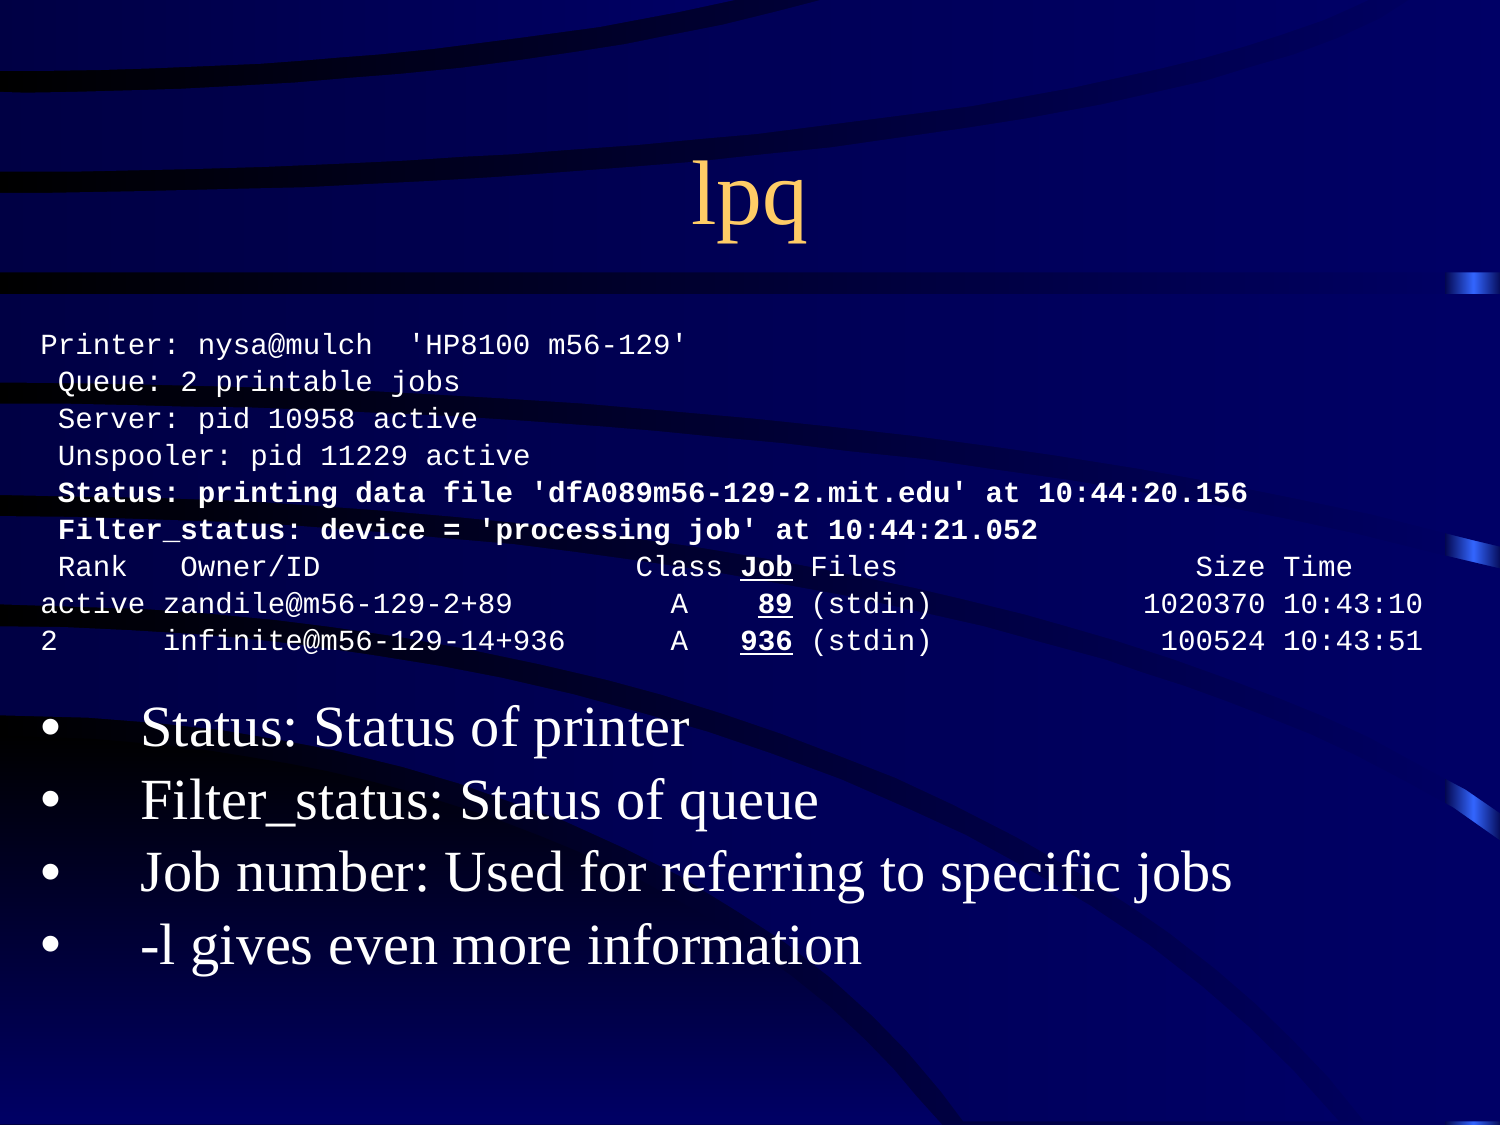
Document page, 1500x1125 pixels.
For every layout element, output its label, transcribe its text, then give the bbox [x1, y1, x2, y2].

title lpq [112, 99, 1388, 288]
list Printer: nysa@mulch 'HP8100 m56-129' Queue: 2 printable jobs Server: pid 10958 active Unspooler: pid 11229 active Status: printing data file 'dfA089m56-129-2.mit.edu' at 10:44:20.156 Filter_status: device = 'processing job' at 10:44:21.052 Rank Owner/ID Class Job Files Size Time active zandile@m56-129-2+89 A 89 (stdin) 1020370 10:43:10 2 infinite@m56-129-14+936 A 936 (stdin) 100524 10:43:51 Status: Status of printer Filter_status: Status of queue Job number: Used for referring to specific jobs -l gives even more information [25, 322, 1476, 998]
